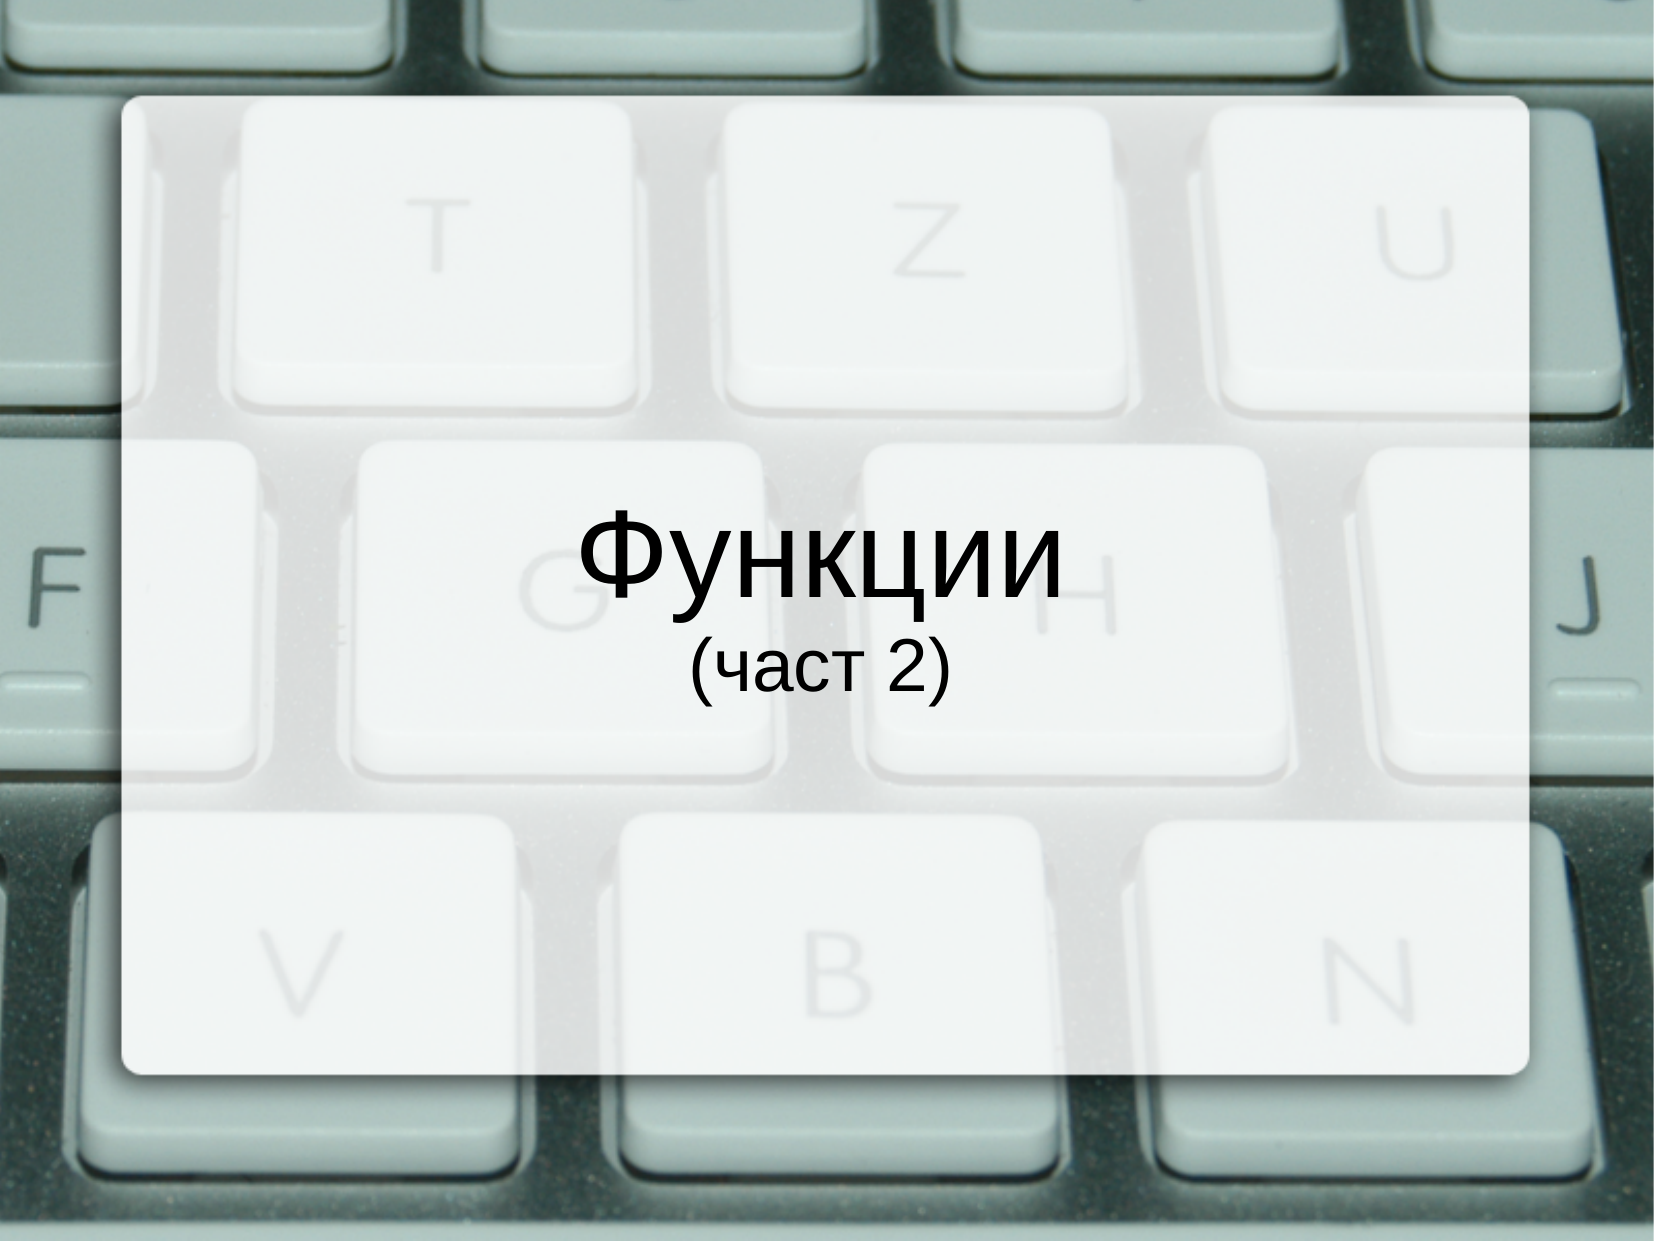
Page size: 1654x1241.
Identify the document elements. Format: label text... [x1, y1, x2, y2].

picture [0, 0, 1654, 1241]
subtitle Функции (част 2) [135, 117, 1506, 1074]
